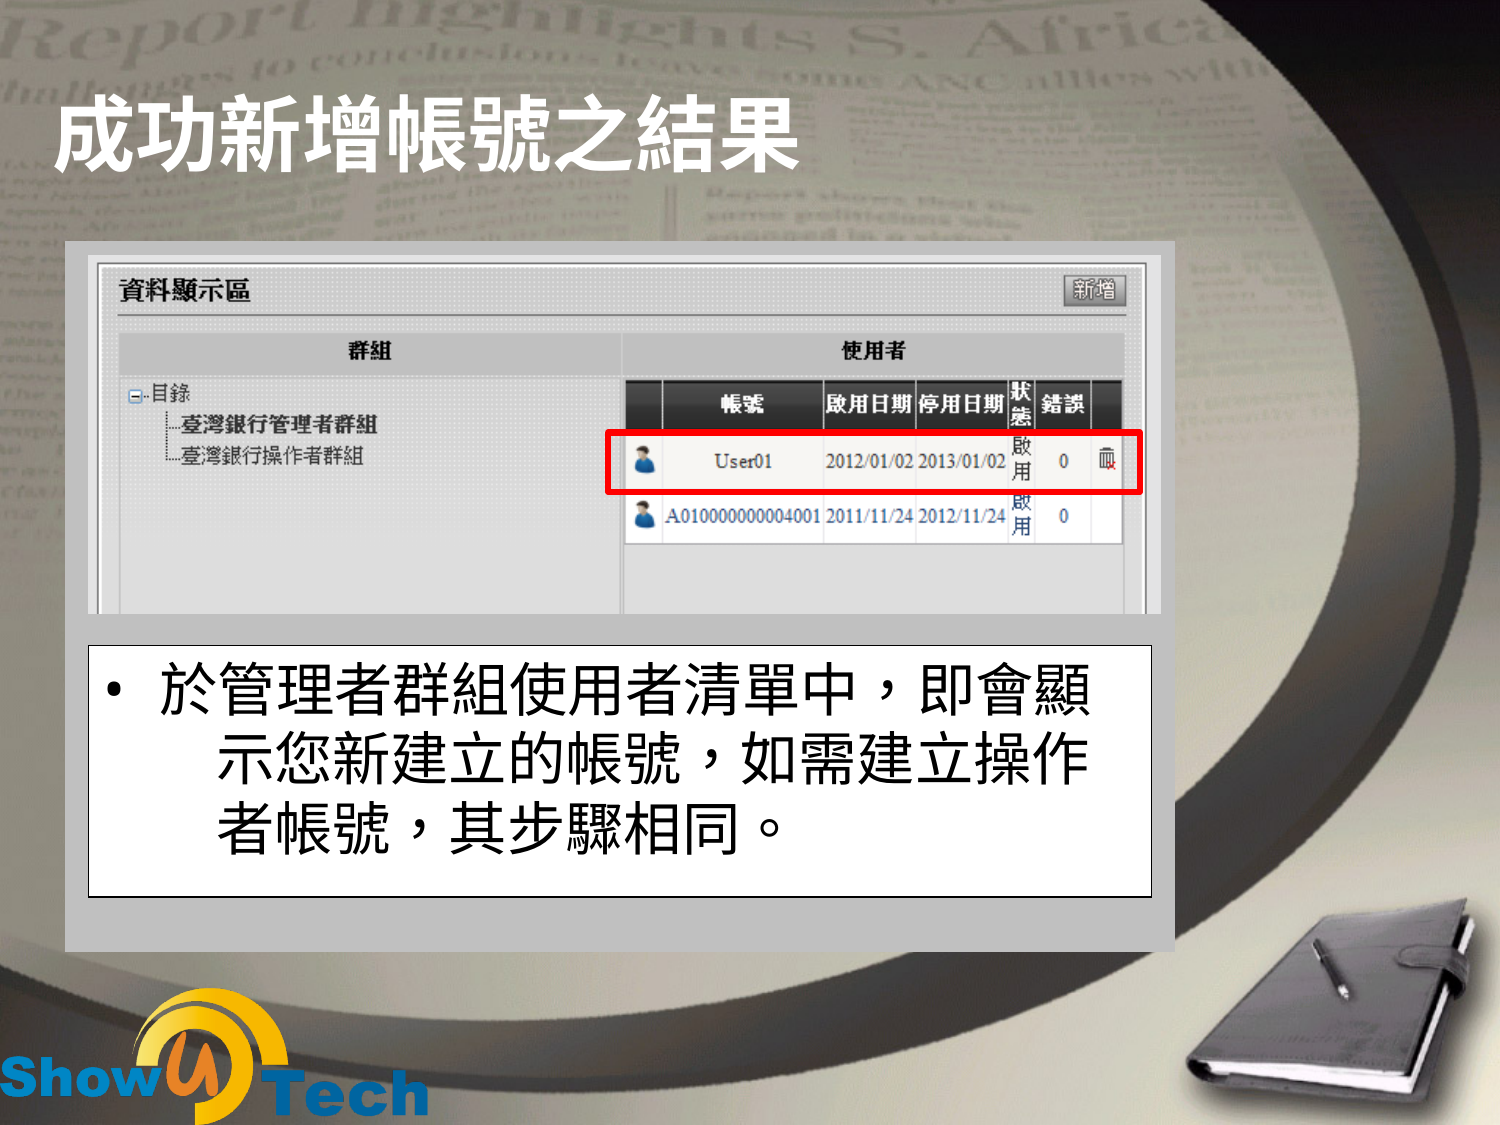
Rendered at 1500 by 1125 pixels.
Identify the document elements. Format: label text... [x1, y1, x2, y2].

title 成功新增帳號之結果 [37, 75, 1163, 175]
picture [88, 255, 1161, 614]
list 於管理者群組使用者清單中，即會顯示您新建立的帳號，如需建立操作者帳號，其步驟相同。 [88, 645, 1152, 898]
